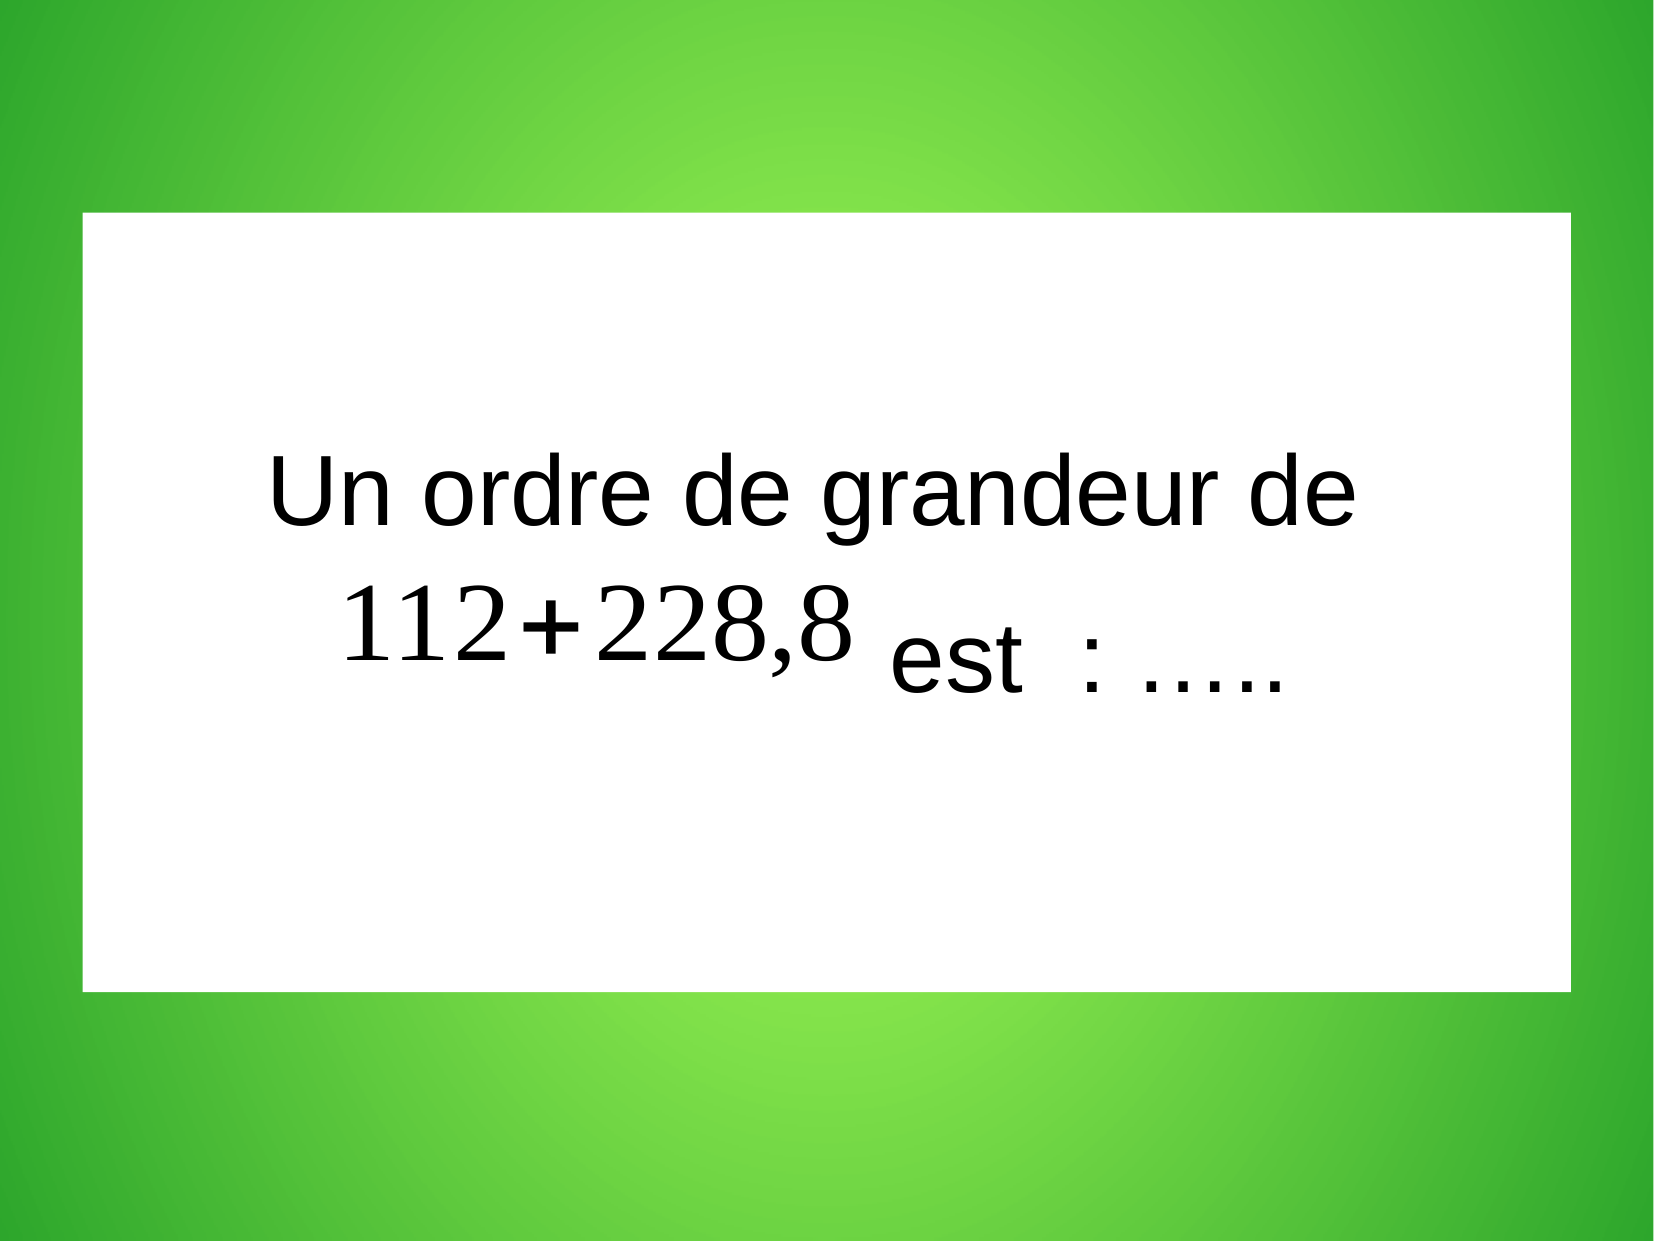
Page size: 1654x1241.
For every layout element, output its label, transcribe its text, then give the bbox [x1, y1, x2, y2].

chart [330, 560, 863, 686]
subtitle Un ordre de grandeur de est : ….. [82, 212, 1571, 993]
picture [0, 0, 1654, 1241]
